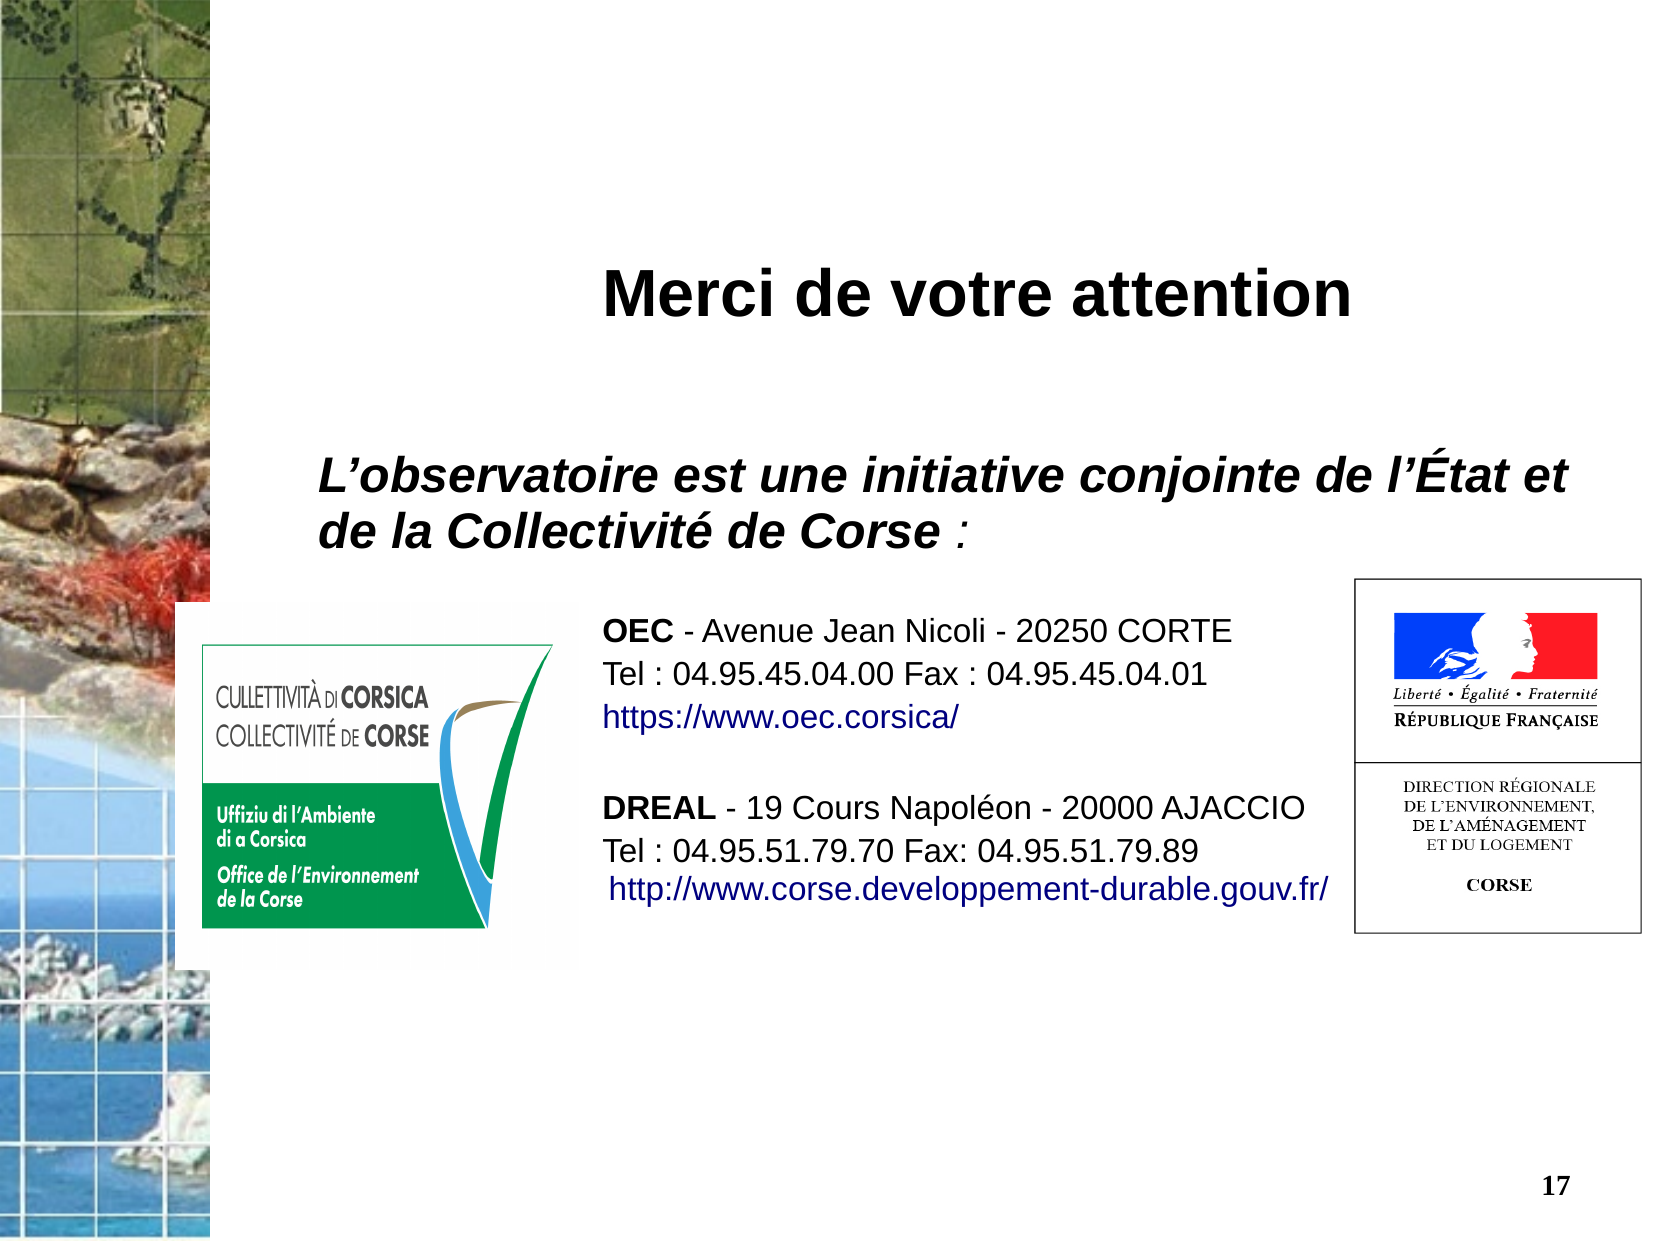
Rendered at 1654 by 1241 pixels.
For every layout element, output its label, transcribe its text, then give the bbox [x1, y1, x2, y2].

picture [0, 0, 579, 1241]
text_box http://www.corse.developpement-durable.gouv.fr/ [594, 862, 1347, 957]
list Merci de votre attention L’observatoire est une initiative conjointe de l’État et de la Collectivité de Corse : OEC - Avenue Jean Nicoli - 20250 CORTE Tel : 04.95.45.04.00 Fax : 04.95.45.04.01 https://www.oec.corsica/ DREAL - 19 Cours Napoléon - 20000 AJACCIO Tel : 04.95.51.79.70 Fax: 04.95.51.79.89 [248, 82, 1630, 1205]
picture [1354, 578, 1642, 934]
